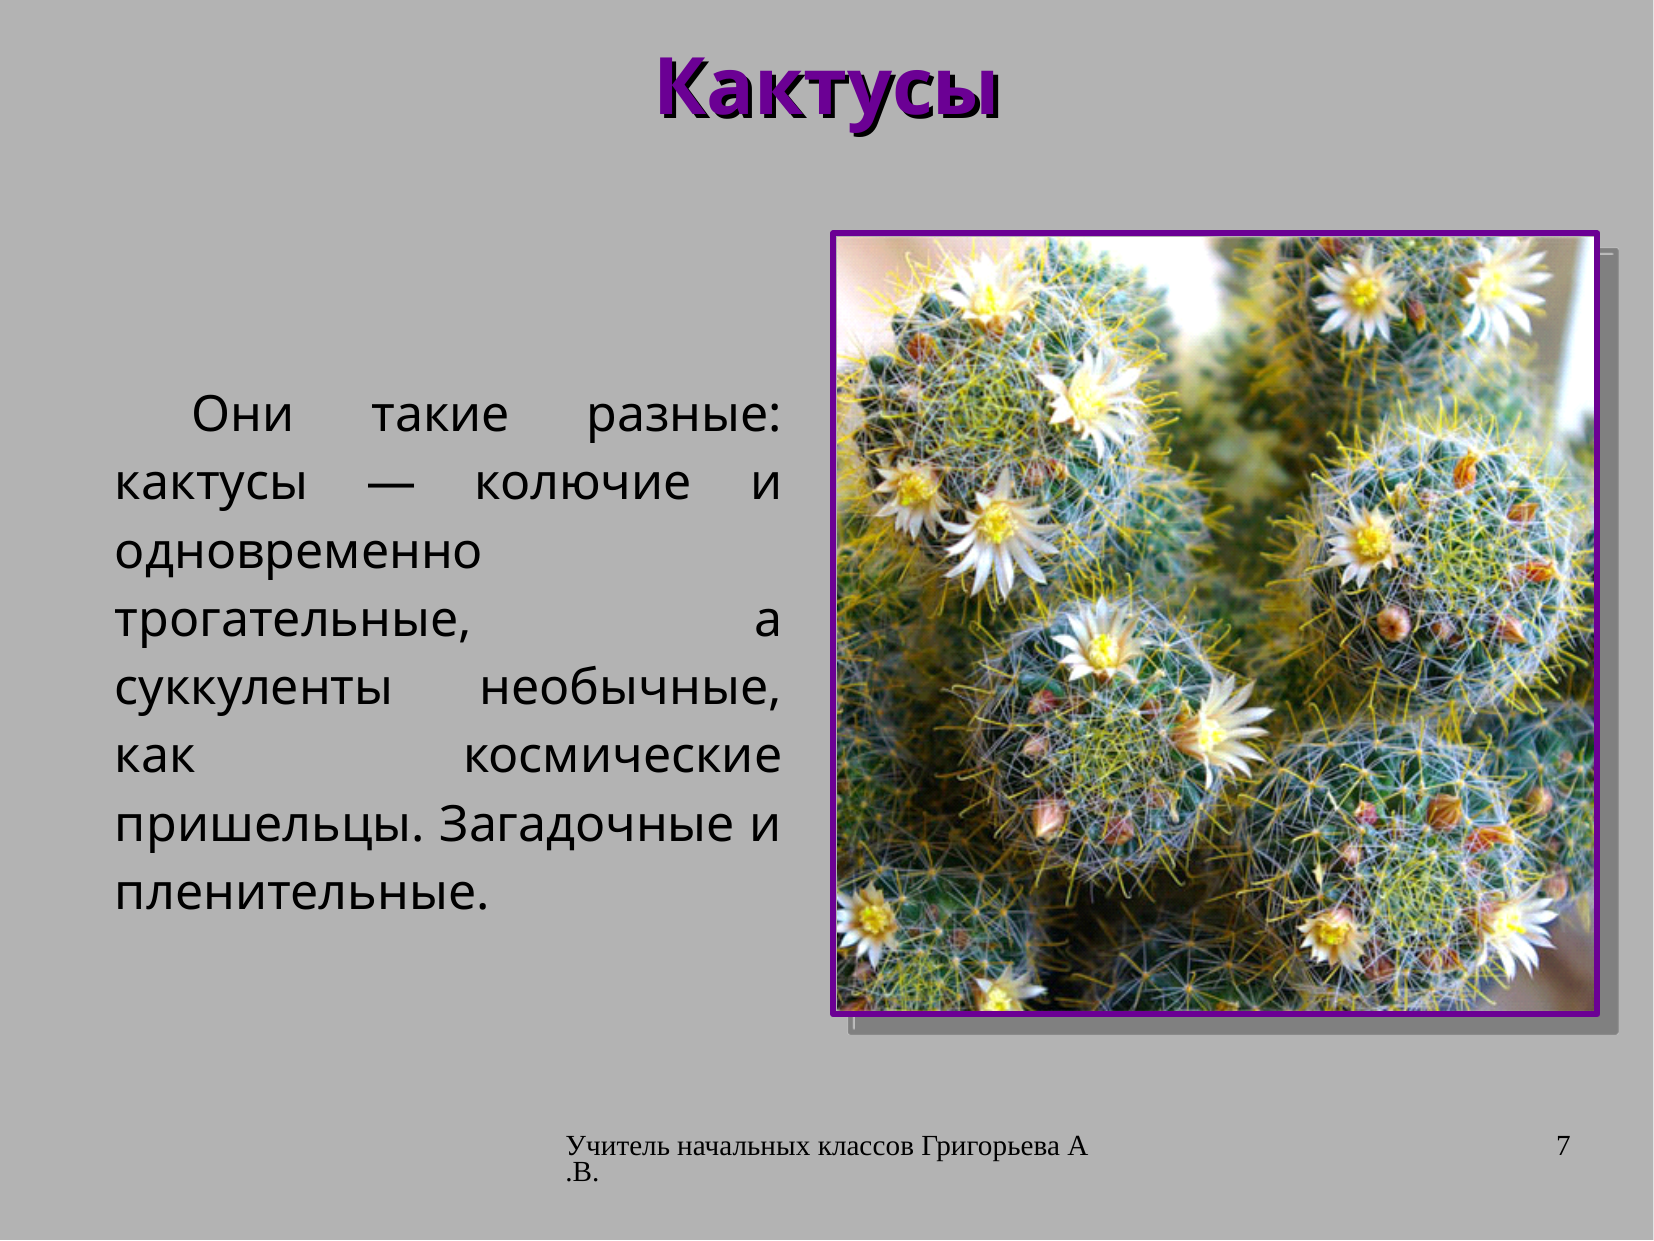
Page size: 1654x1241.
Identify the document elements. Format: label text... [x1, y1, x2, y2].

list Они такие разные: кактусы — колючие и одновременно трогательные, а суккуленты необычные, как космические пришельцы. Загадочные и пленительные. [44, 378, 783, 861]
title Кактусы [82, 36, 1571, 132]
picture [835, 236, 1595, 1012]
